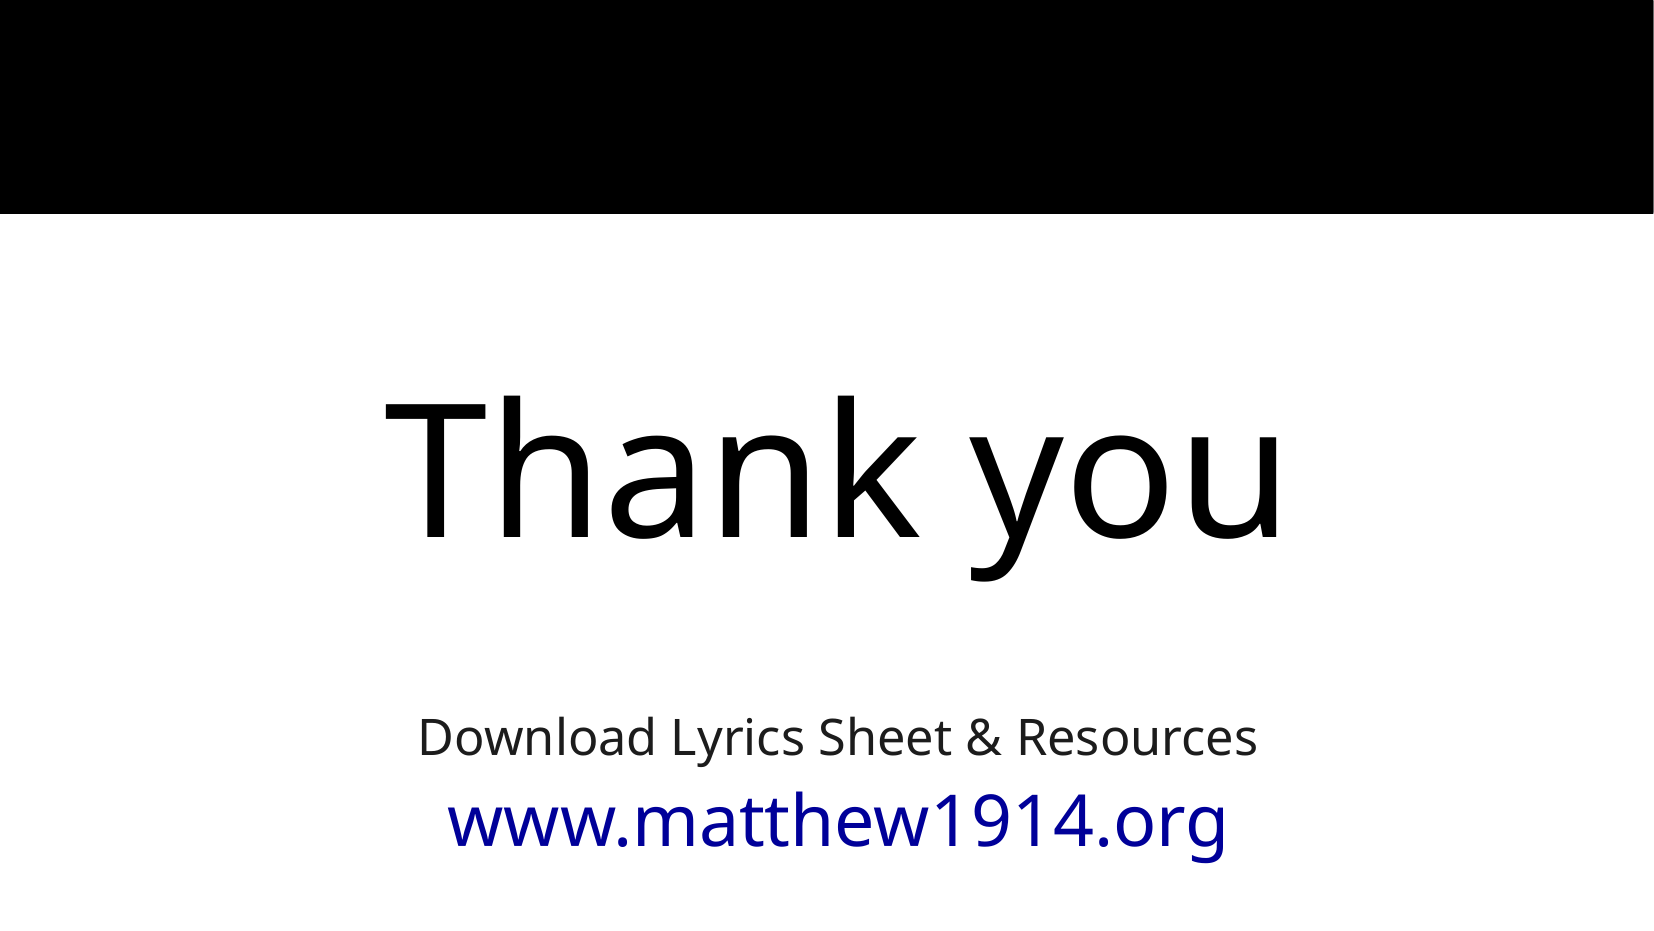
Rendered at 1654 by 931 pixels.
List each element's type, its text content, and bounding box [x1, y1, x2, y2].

text_box [0, 0, 1654, 213]
list Thank you Download Lyrics Sheet & Resources www.matthew1914.org [35, 244, 1642, 869]
